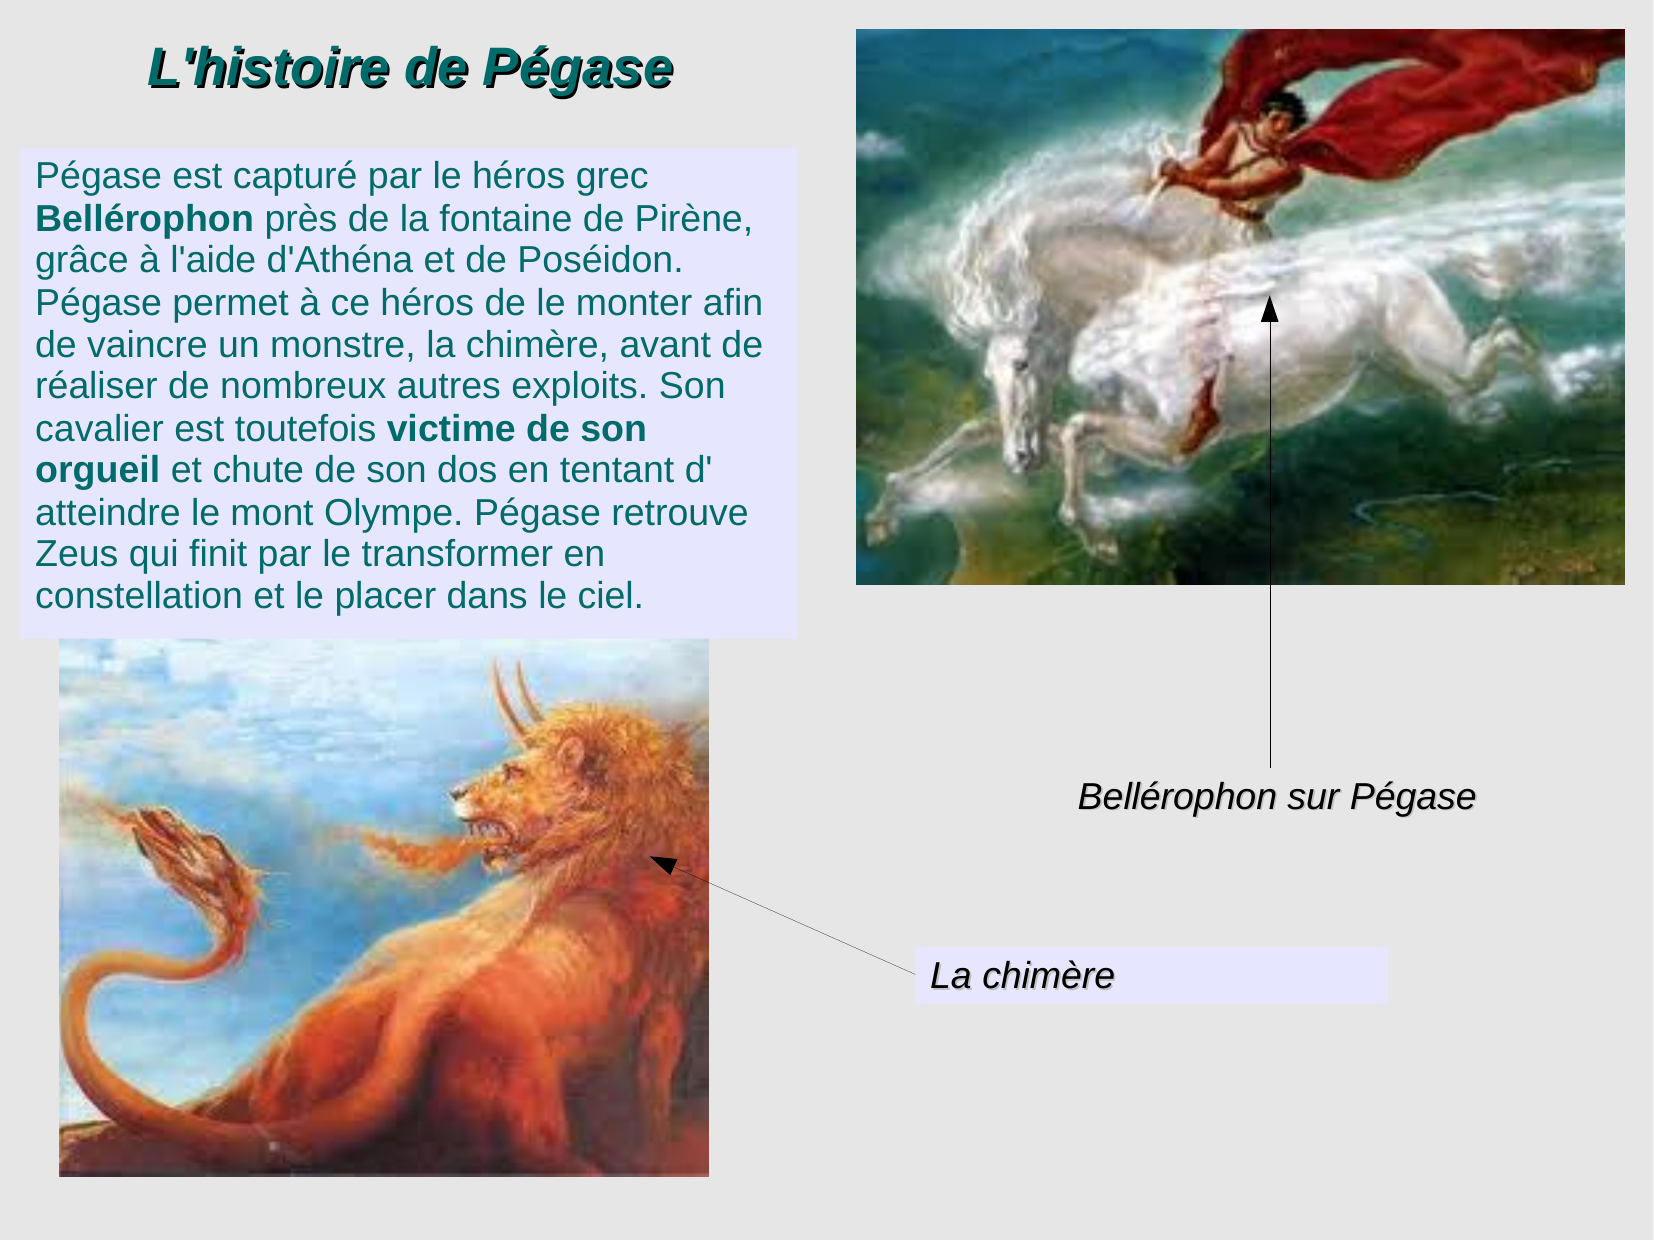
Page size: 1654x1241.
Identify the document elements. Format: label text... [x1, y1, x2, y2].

text_box La chimère [915, 947, 1388, 1004]
text_box L'histoire de Pégase [59, 29, 739, 106]
text_box Pégase est capturé par le héros grec Bellérophon près de la fontaine de Pirène, grâce à l'aide d'Athéna et de Poséidon. Pégase permet à ce héros de le monter afin de vaincre un monstre, la chimère, avant de réaliser de nombreux autres exploits. Son cavalier est toutefois victime de son orgueil et chute de son dos en tentant d' atteindre le mont Olympe. Pégase retrouve Zeus qui finit par le transformer en constellation et le placer dans le ciel. [20, 147, 798, 639]
picture [856, 29, 1625, 585]
picture [59, 639, 709, 1177]
text_box Bellérophon sur Pégase [1062, 767, 1625, 825]
